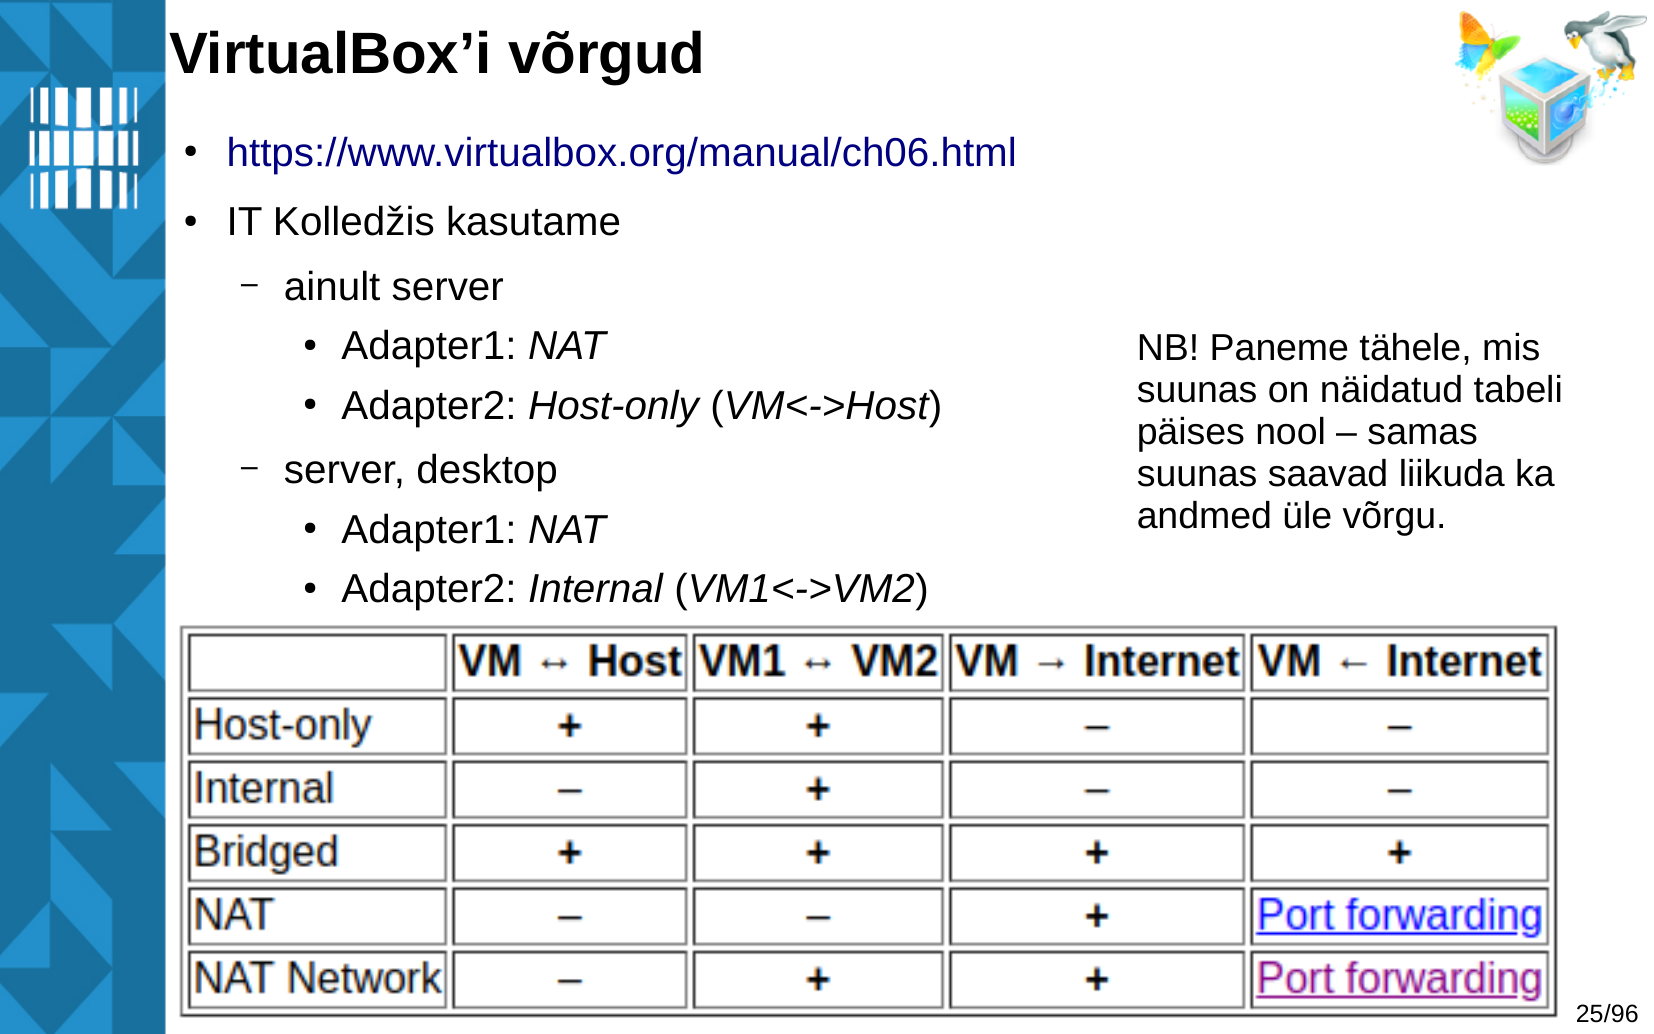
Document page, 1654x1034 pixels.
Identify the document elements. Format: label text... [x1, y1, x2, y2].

picture [173, 614, 1571, 1028]
picture [1452, 7, 1653, 166]
list https://www.virtualbox.org/manual/ch06.html IT Kolledžis kasutame ainult server Adapter1: NAT Adapter2: Host-only (VM<->Host) server, desktop Adapter1: NAT Adapter2: Internal (VM1<->VM2) [169, 129, 1630, 615]
text_box NB! Paneme tähele, mis suunas on näidatud tabeli päises nool – samas suunas saavad liikuda ka andmed üle võrgu. [1122, 318, 1607, 544]
title VirtualBox’i võrgud [169, 11, 1571, 95]
